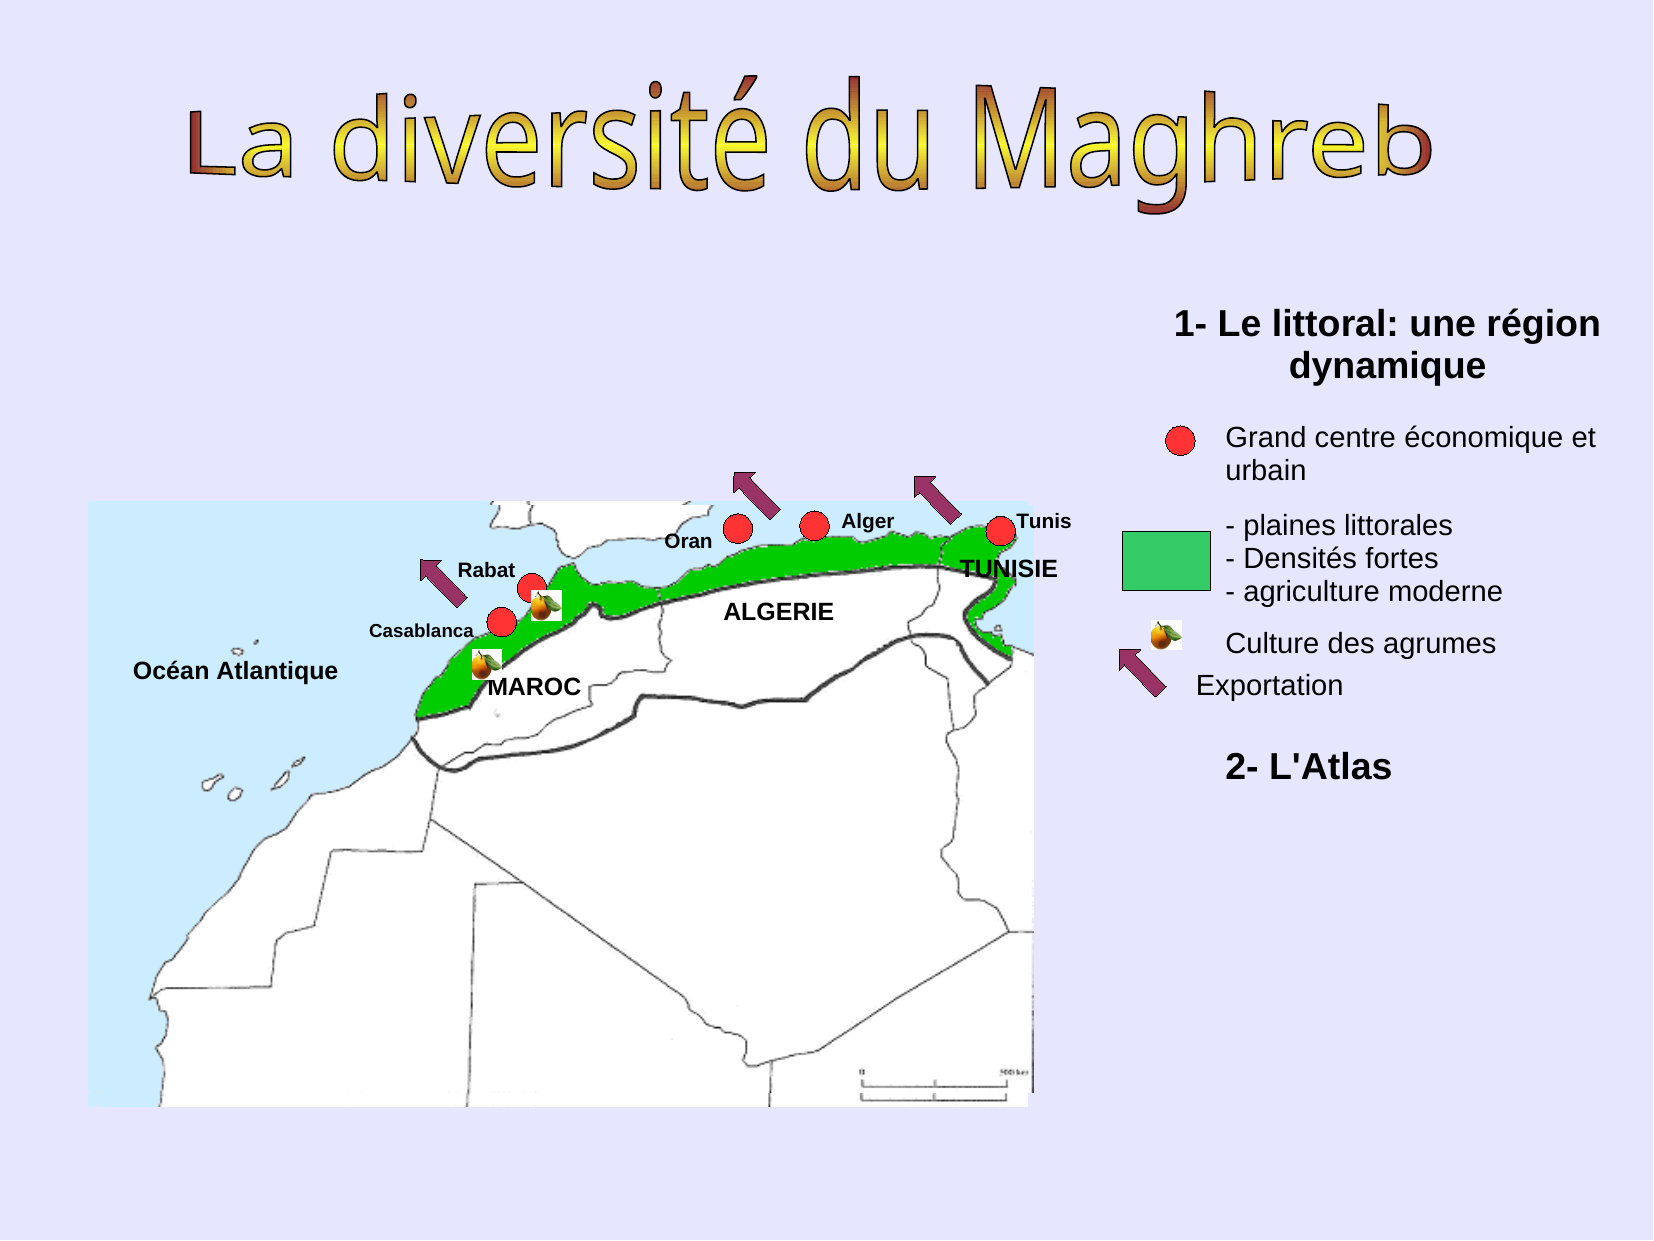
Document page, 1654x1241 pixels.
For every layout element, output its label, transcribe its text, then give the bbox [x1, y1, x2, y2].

text_box MAROC [472, 665, 621, 709]
text_box La diversité du Maghreb [1272, 120, 1308, 180]
text_box [985, 516, 1012, 546]
text_box Rabat [442, 551, 532, 591]
text_box La diversité du Maghreb [734, 75, 757, 100]
text_box La diversité du Maghreb [486, 112, 537, 187]
picture [1006, 541, 1034, 546]
text_box La diversité du Maghreb [1378, 104, 1431, 175]
text_box La diversité du Maghreb [715, 108, 767, 191]
text_box La diversité du Maghreb [806, 76, 860, 192]
text_box [1165, 425, 1196, 456]
text_box La diversité du Maghreb [976, 85, 1056, 189]
text_box [1119, 649, 1167, 697]
text_box La diversité du Maghreb [242, 123, 291, 177]
text_box La diversité du Maghreb [551, 111, 587, 187]
text_box La diversité du Maghreb [877, 110, 928, 191]
text_box La diversité du Maghreb [1070, 112, 1119, 188]
text_box La diversité du Maghreb [334, 93, 387, 181]
text_box Culture des agrumes [1210, 620, 1595, 668]
text_box [914, 476, 962, 525]
text_box Tunis [1001, 501, 1120, 541]
text_box 1- Le littoral: une région dynamique [1121, 295, 1654, 397]
text_box La diversité du Maghreb [190, 111, 235, 175]
text_box [517, 573, 547, 603]
text_box - plaines littorales - Densités fortes - agriculture moderne [1210, 501, 1625, 690]
text_box [733, 472, 781, 520]
text_box La diversité du Maghreb [1312, 122, 1364, 178]
text_box La diversité du Maghreb [650, 110, 661, 189]
text_box [724, 513, 753, 544]
text_box La diversité du Maghreb [1204, 91, 1255, 182]
picture [88, 501, 1034, 1107]
text_box Casablanca [354, 612, 502, 650]
text_box TUNISIE [944, 546, 1122, 591]
text_box Grand centre économique et urbain [1210, 413, 1625, 494]
text_box [799, 510, 826, 541]
text_box [490, 607, 517, 637]
text_box ALGERIE [708, 590, 886, 635]
text_box Alger [826, 501, 945, 541]
text_box La diversité du Maghreb [593, 110, 637, 190]
text_box La diversité du Maghreb [424, 115, 481, 184]
text_box [1122, 531, 1210, 591]
text_box Océan Atlantique [118, 649, 355, 694]
text_box La diversité du Maghreb [405, 117, 416, 182]
text_box Oran [649, 522, 739, 562]
text_box La diversité du Maghreb [671, 92, 708, 191]
picture [1151, 620, 1182, 650]
text_box 2- L'Atlas [1210, 738, 1477, 797]
text_box La diversité du Maghreb [1133, 114, 1187, 214]
text_box [420, 559, 468, 608]
text_box Exportation [1181, 661, 1506, 709]
